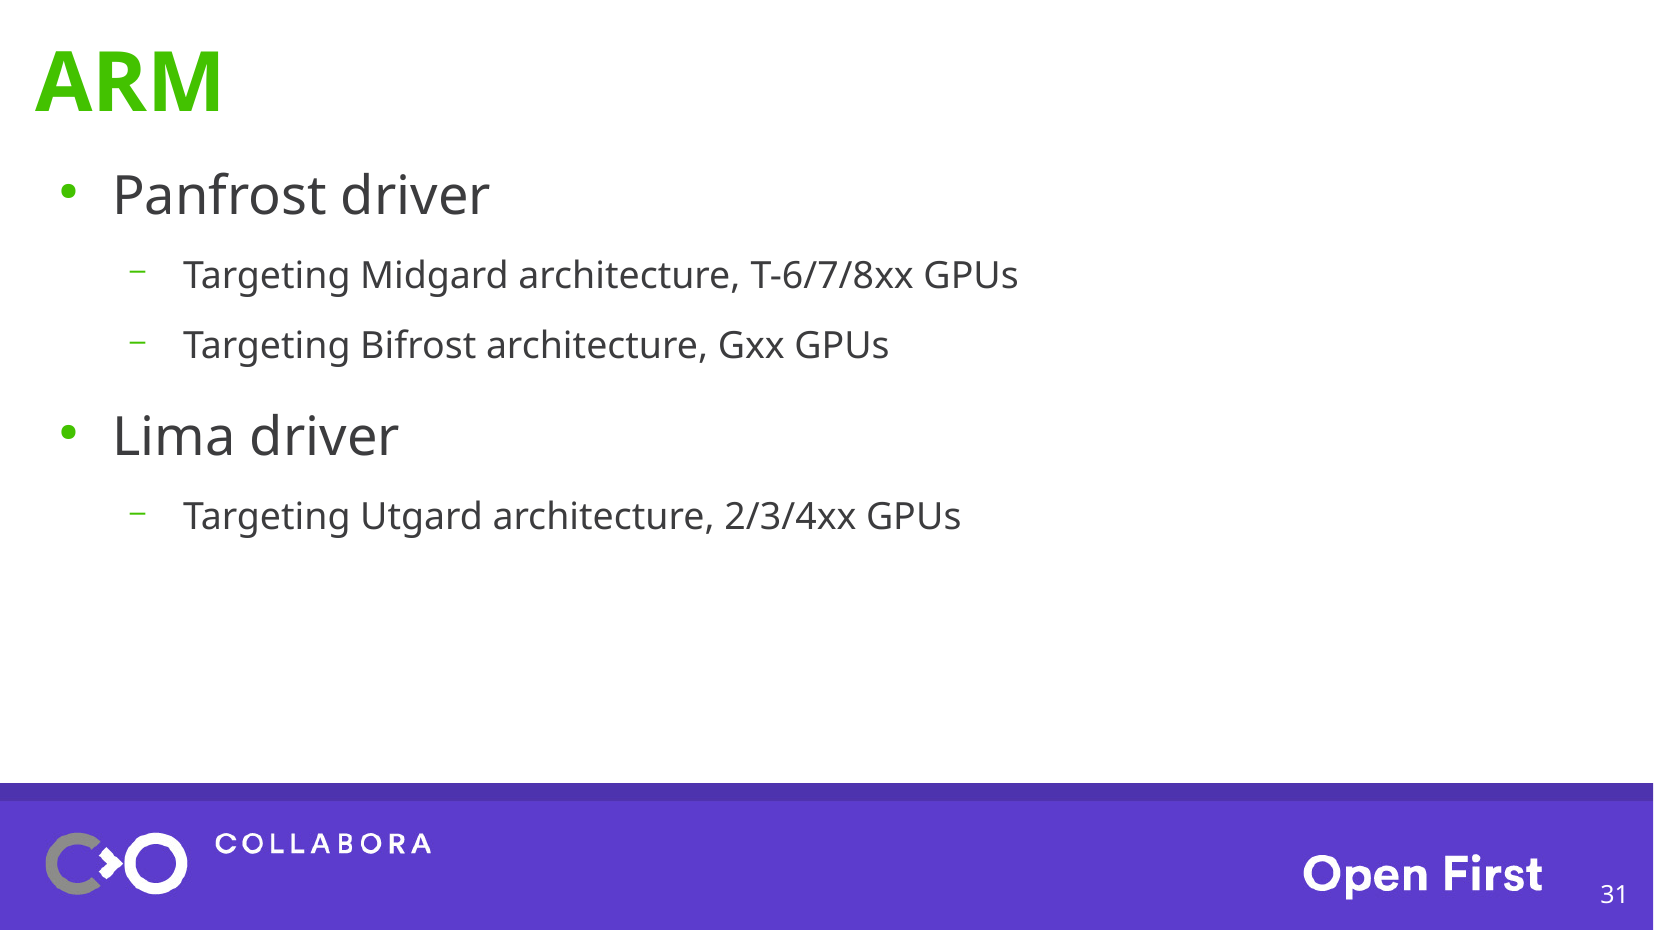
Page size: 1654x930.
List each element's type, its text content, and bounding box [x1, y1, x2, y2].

picture [0, 0, 1654, 930]
title ARM [35, 28, 1608, 192]
list Panfrost driver Targeting Midgard architecture, T-6/7/8xx GPUs Targeting Bifrost architecture, Gxx GPUs Lima driver Targeting Utgard architecture, 2/3/4xx GPUs [41, 160, 1613, 804]
